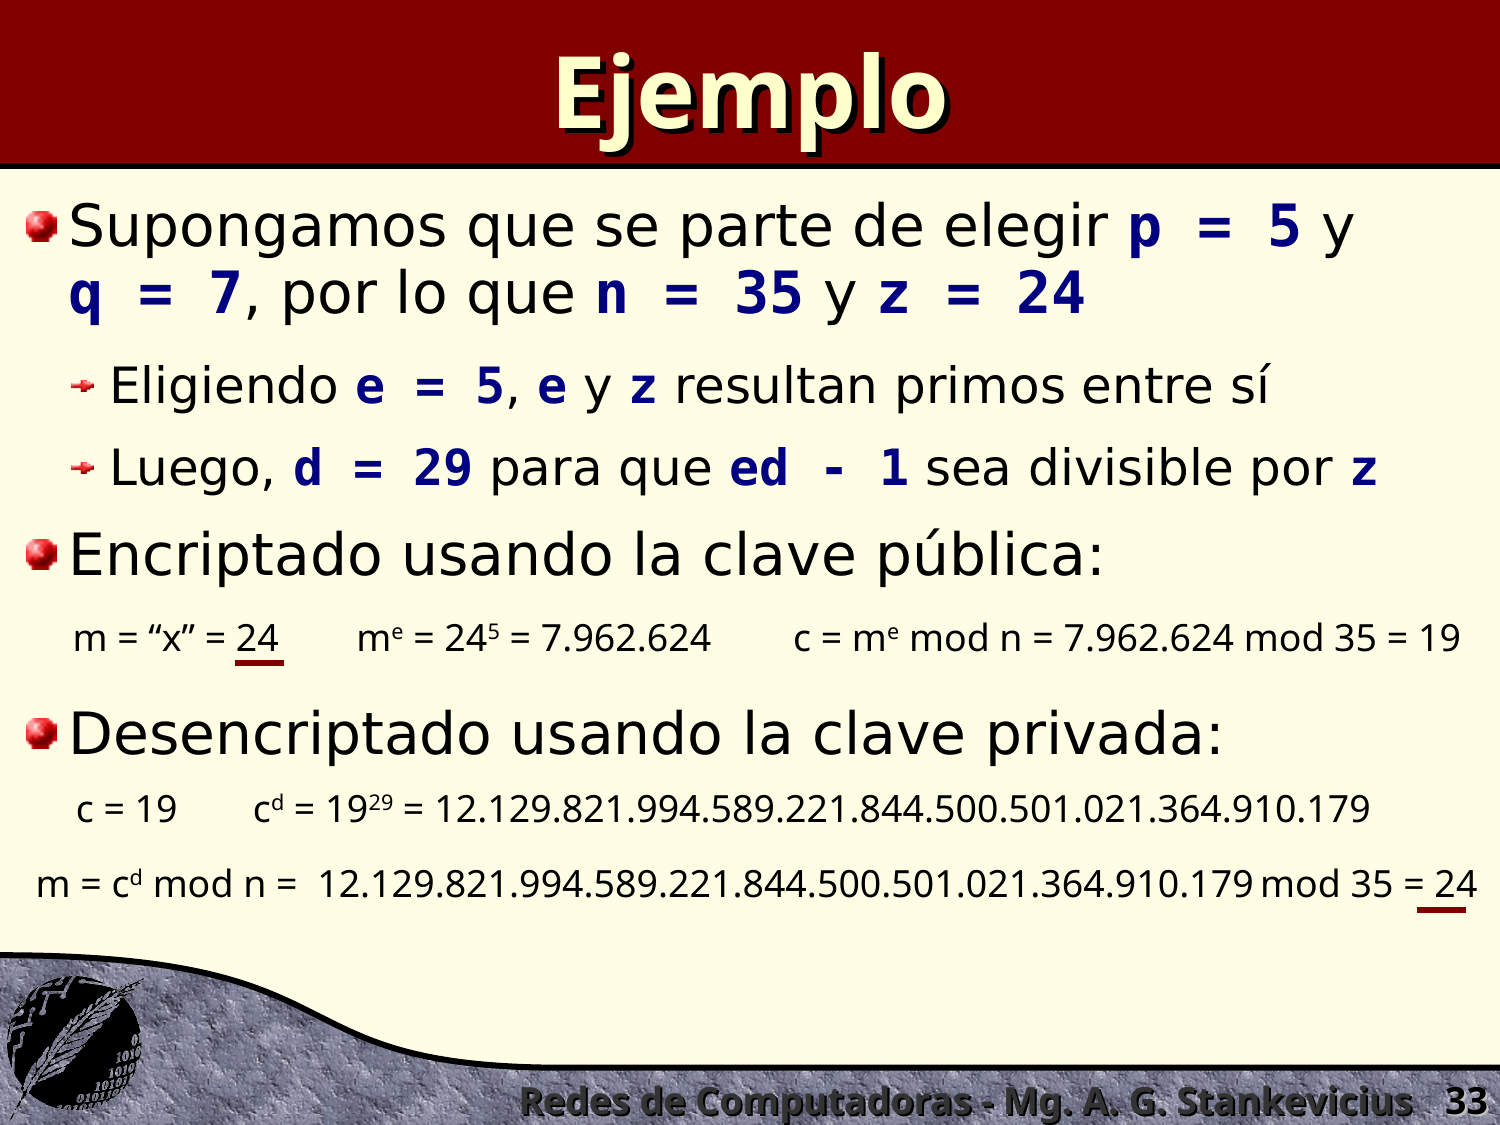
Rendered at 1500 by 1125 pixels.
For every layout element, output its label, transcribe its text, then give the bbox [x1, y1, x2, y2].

text_box me = 245 = 7.962.624 [341, 603, 735, 672]
text_box c = 19 [61, 775, 192, 843]
title Ejemplo [15, 5, 1485, 160]
text_box m = “x” = 24 [57, 603, 298, 672]
picture [790, 1100, 795, 1110]
text_box m = cd mod n = 12.129.821.994.589.221.844.500.501.021.364.910.179 mod 35 = 24 [20, 850, 1480, 918]
list Supongamos que se parte de elegir p = 5 y q = 7, por lo que n = 35 y z = 24 Eligiendo e = 5, e y z resultan primos entre sí Luego, d = 29 para que ed - 1 sea divisible por z Encriptado usando la clave pública: Desencriptado usando la clave privada: [11, 192, 1486, 845]
text_box cd = 1929 = 12.129.821.994.589.221.844.500.501.021.364.910.179 [238, 775, 1387, 843]
picture [0, 959, 1500, 1125]
picture [1047, 1100, 1054, 1110]
text_box c = me mod n = 7.962.624 mod 35 = 19 [778, 603, 1466, 672]
